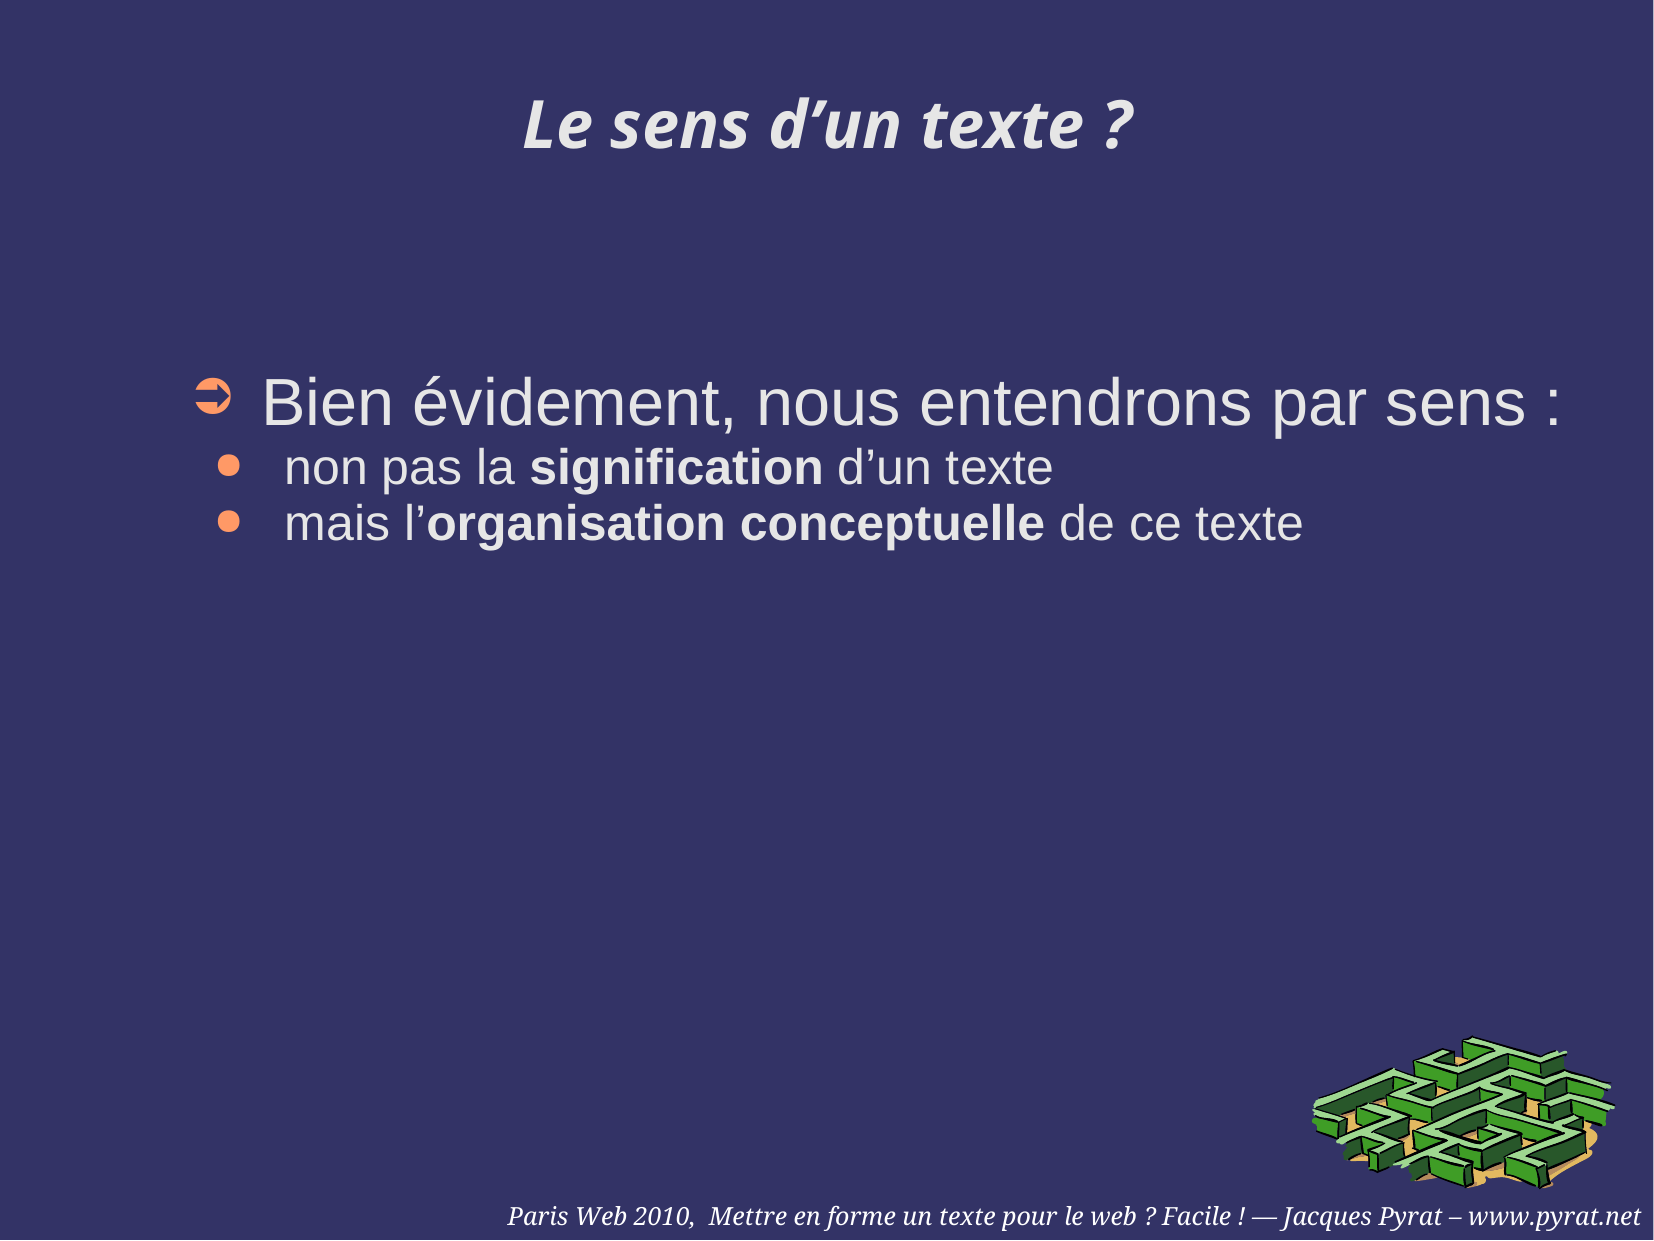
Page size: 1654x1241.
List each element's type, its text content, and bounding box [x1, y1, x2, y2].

title Le sens d’un texte ? [121, 19, 1534, 227]
list Bien évidement, nous entendrons par sens : non pas la signification d’un texte mais l’organisation conceptuelle de ce texte [178, 364, 1570, 1147]
